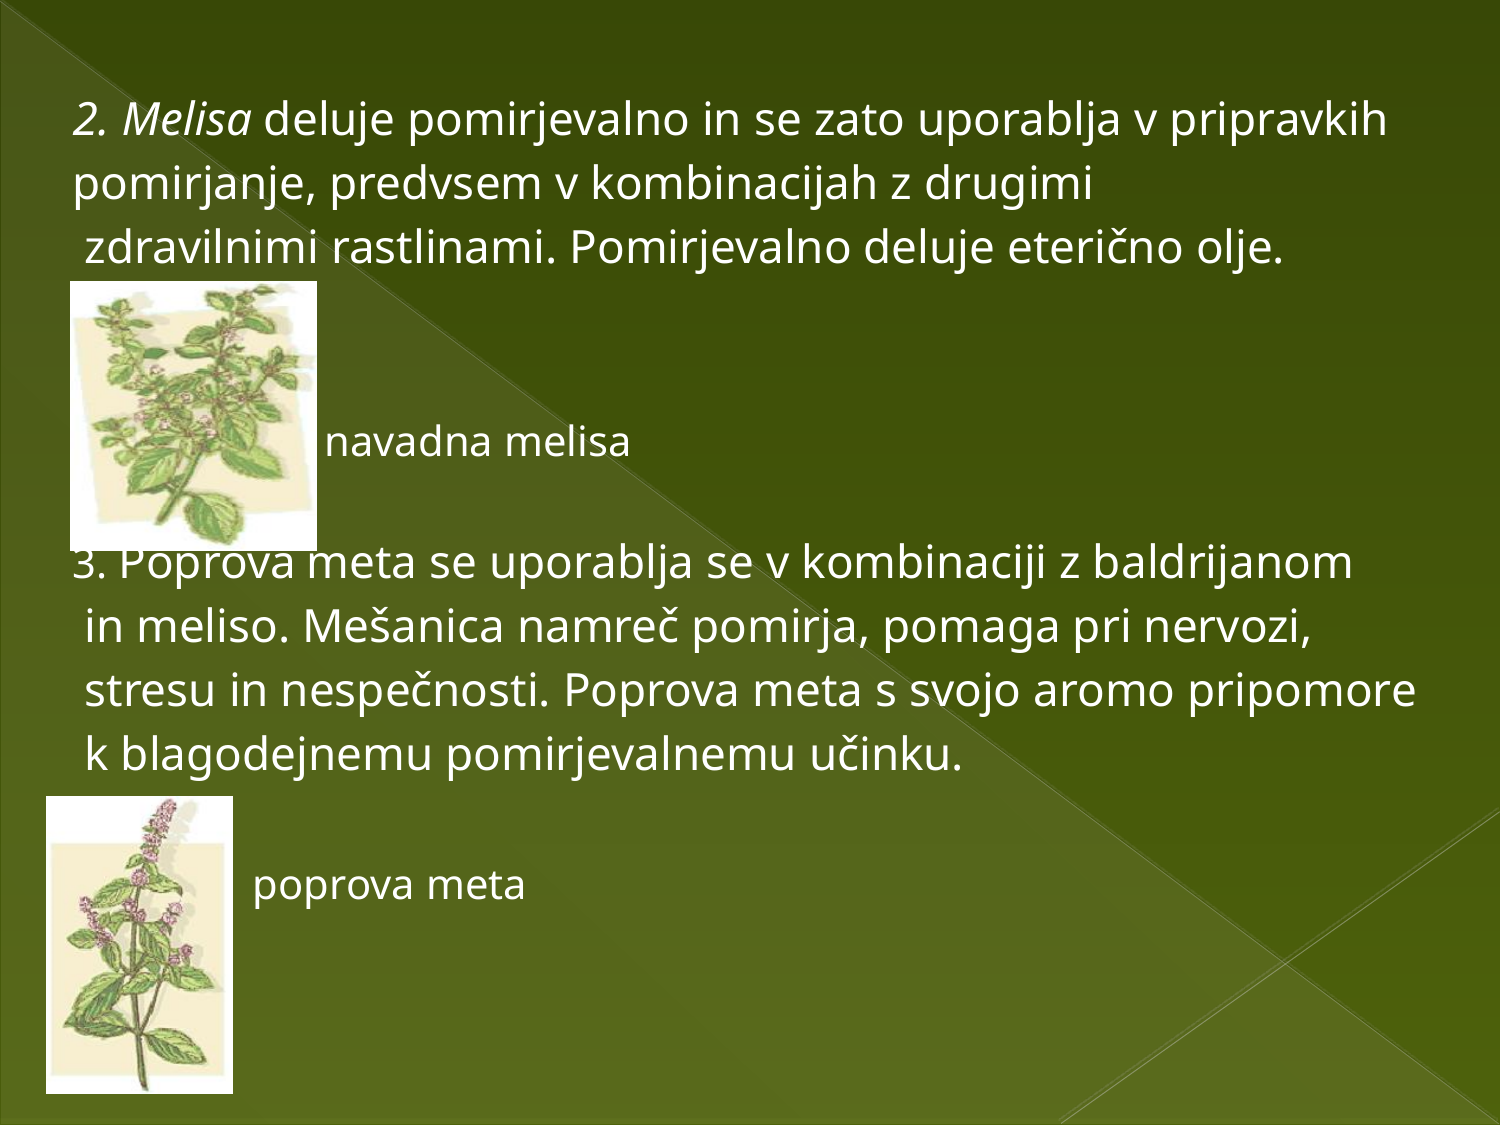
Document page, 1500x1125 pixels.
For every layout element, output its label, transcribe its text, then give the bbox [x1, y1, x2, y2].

list 2. Melisa deluje pomirjevalno in se zato uporablja v pripravkih pomirjanje, predvsem v kombinacijah z drugimi zdravilnimi rastlinami. Pomirjevalno deluje eterično olje. navadna melisa 3. Poprova meta se uporablja se v kombinaciji z baldrijanom in meliso. Mešanica namreč pomirja, pomaga pri nervozi, stresu in nespečnosti. Poprova meta s svojo aromo pripomore k blagodejnemu pomirjevalnemu učinku. poprova meta [46, 82, 1465, 1059]
picture [70, 281, 317, 551]
picture [46, 796, 233, 1094]
